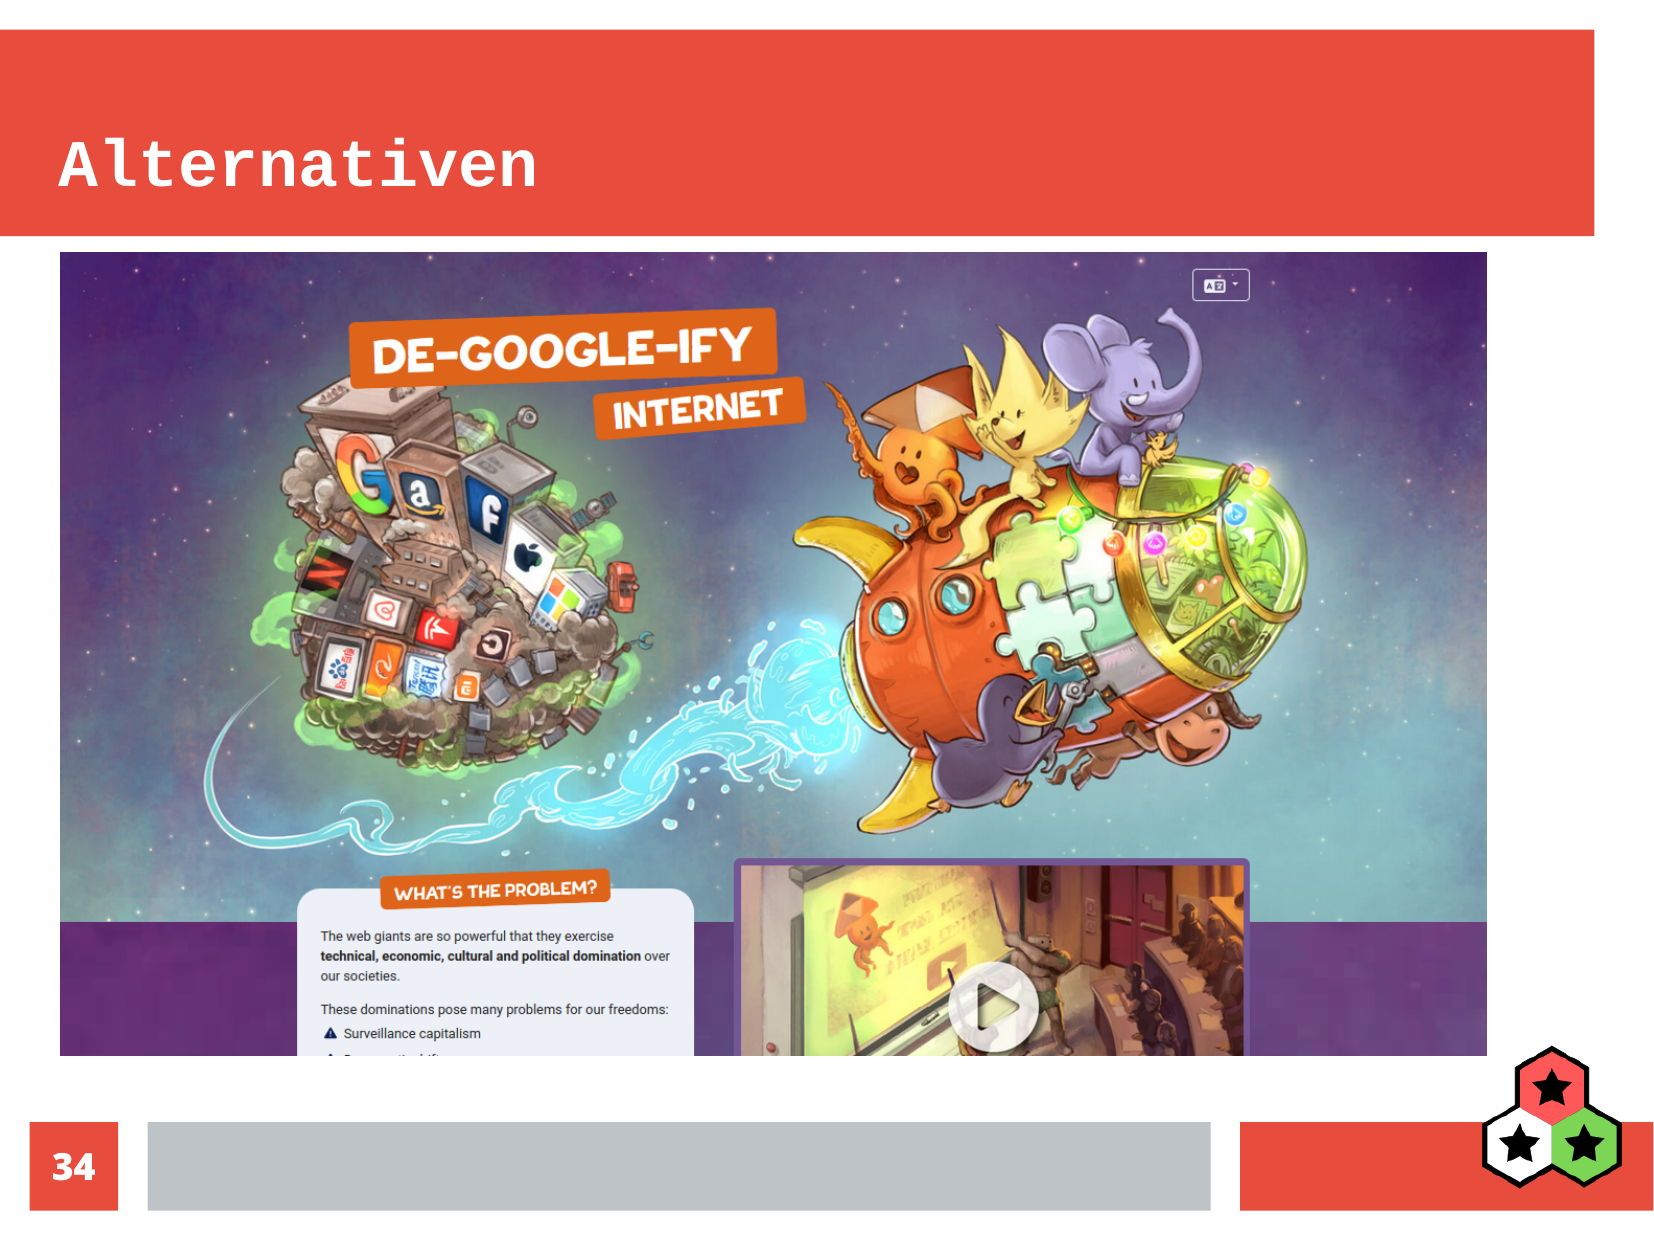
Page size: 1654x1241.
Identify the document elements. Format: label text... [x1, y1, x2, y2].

title Alternativen [59, 59, 1595, 207]
picture [60, 252, 1640, 1205]
